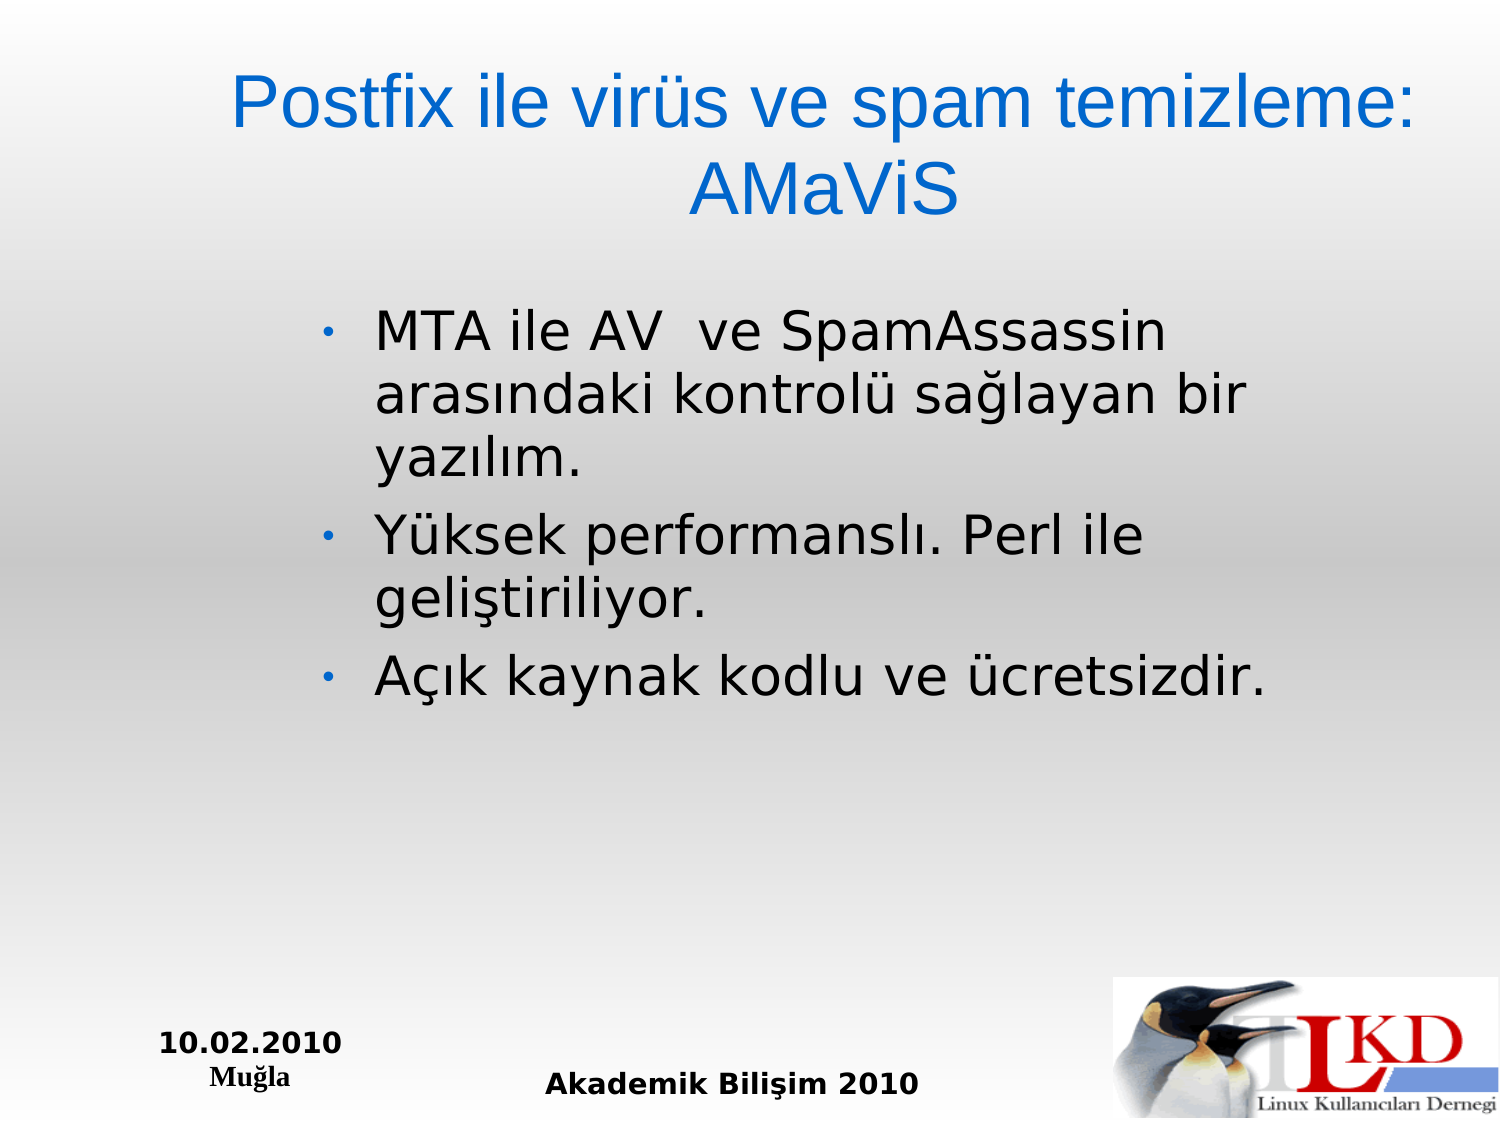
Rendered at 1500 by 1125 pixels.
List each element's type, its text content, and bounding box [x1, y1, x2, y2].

title Postfix ile virüs ve spam temizleme: AMaViS [224, 49, 1425, 238]
picture [1113, 977, 1499, 1118]
list MTA ile AV ve SpamAssassin arasındaki kontrolü sağlayan bir yazılım. Yüksek performanslı. Perl ile geliştiriliyor. Açık kaynak kodlu ve ücretsizdir. [224, 299, 1425, 975]
